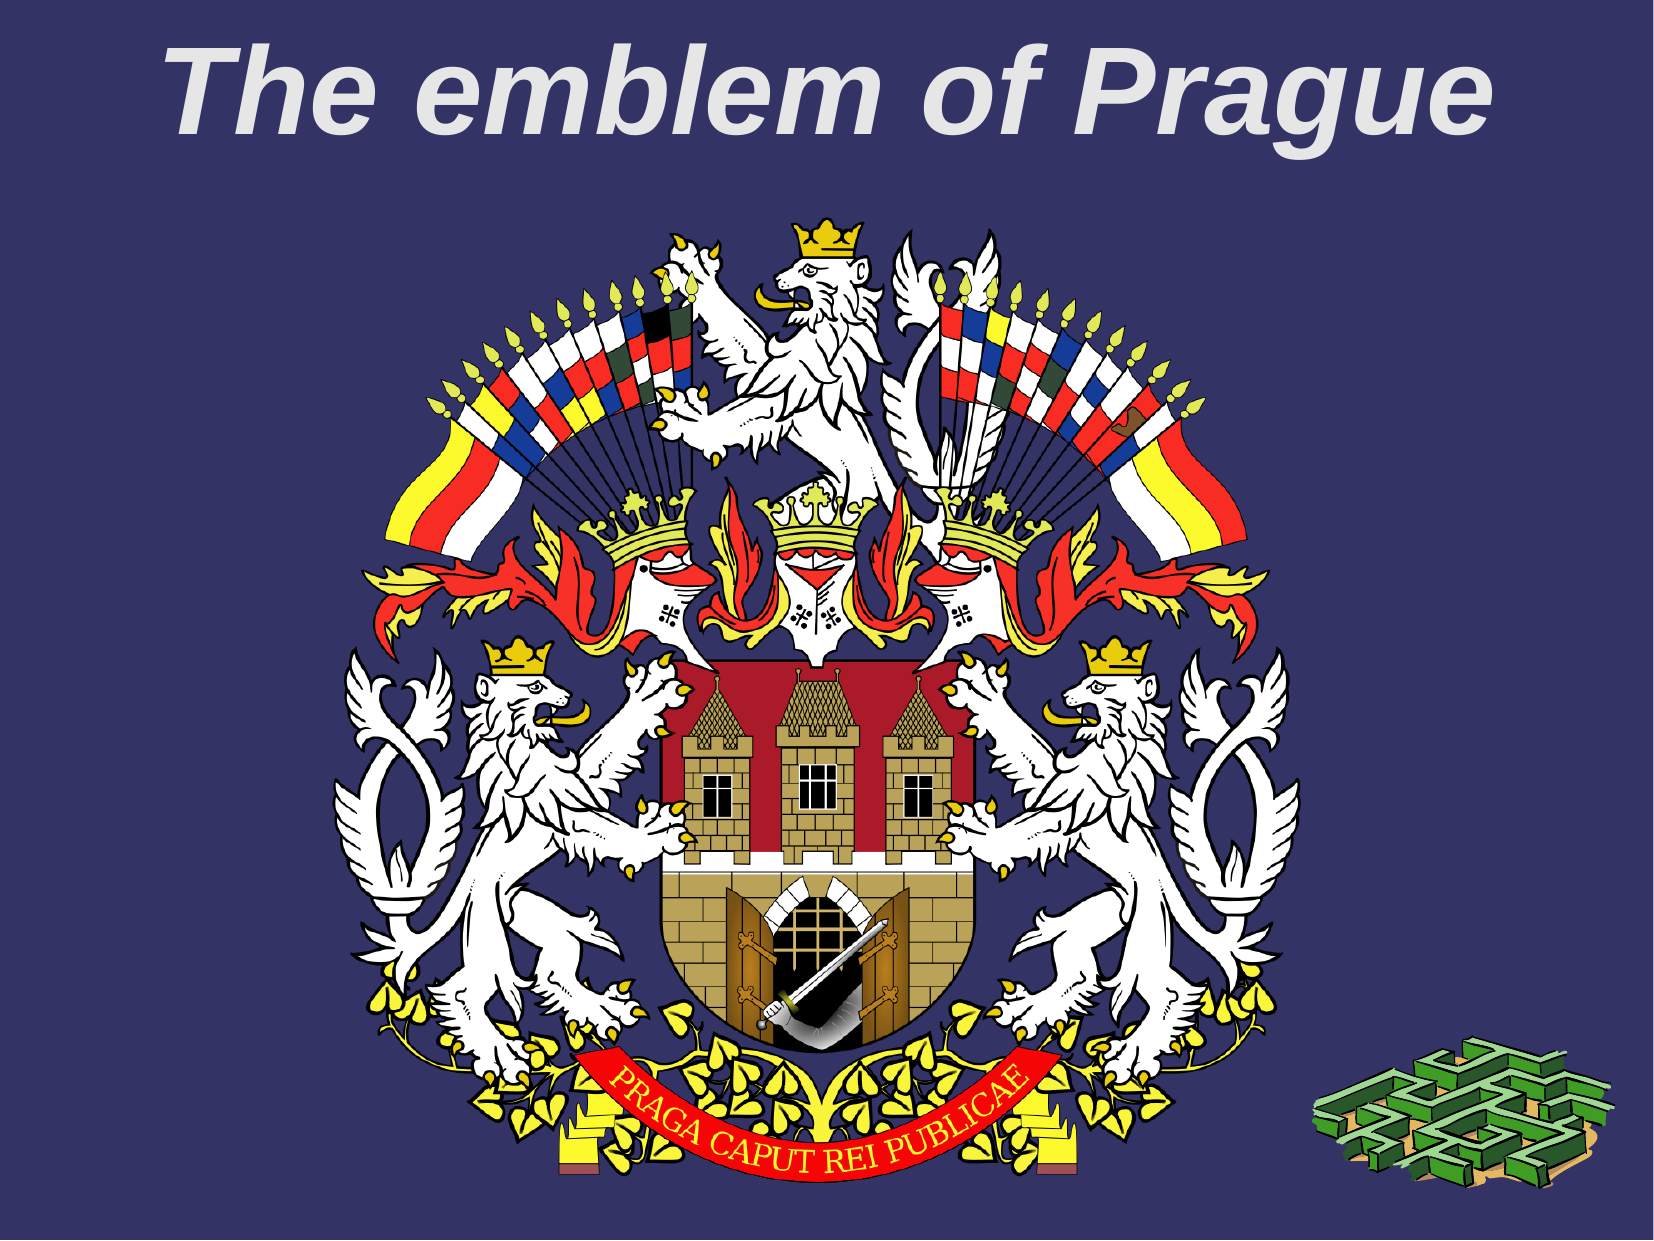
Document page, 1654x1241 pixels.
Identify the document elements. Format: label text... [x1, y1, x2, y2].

picture [316, 209, 1315, 1184]
title The emblem of Prague [121, 0, 1533, 192]
